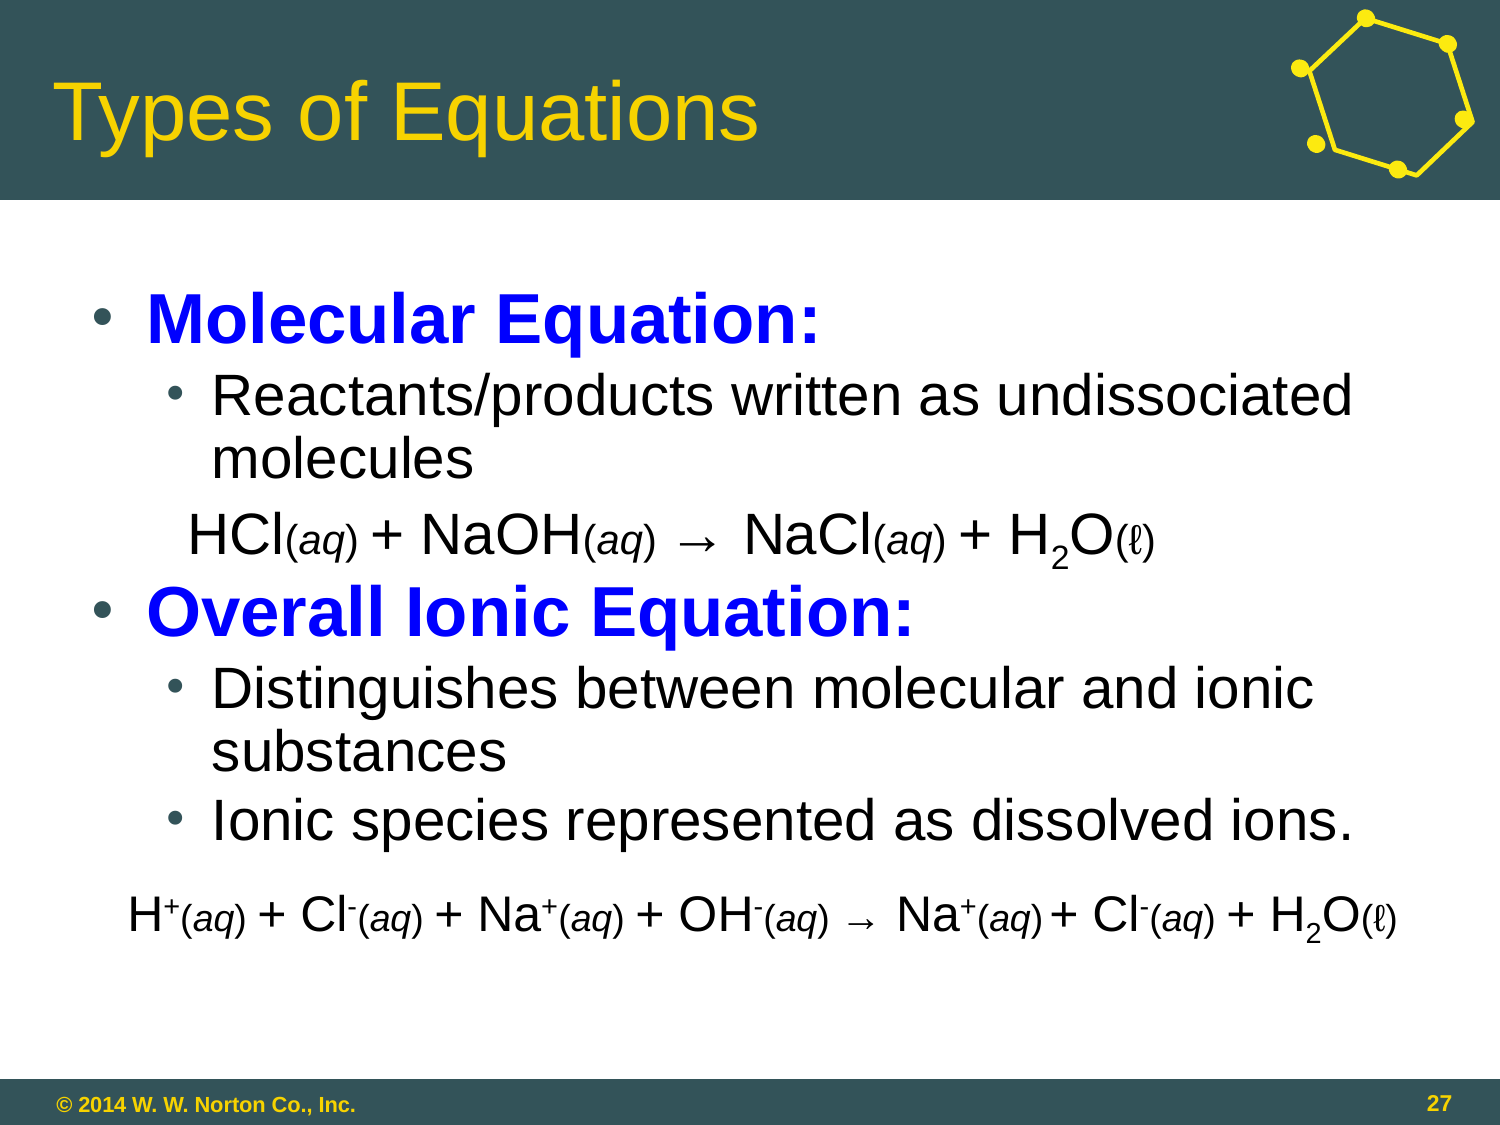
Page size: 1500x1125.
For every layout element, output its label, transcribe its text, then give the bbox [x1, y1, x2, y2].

list Molecular Equation: Reactants/products written as undissociated molecules HCl(aq) + NaOH(aq) → NaCl(aq) + H2O(ℓ) Overall Ionic Equation: Distinguishes between molecular and ionic substances Ionic species represented as dissolved ions. [75, 275, 1450, 875]
text_box H+(aq) + Cl-(aq) + Na+(aq) + OH-(aq) → Na+(aq) + Cl-(aq) + H2O(ℓ) [112, 874, 1438, 952]
title Types of Equations [37, 19, 1118, 195]
slide_number <number> [1408, 1085, 1468, 1120]
